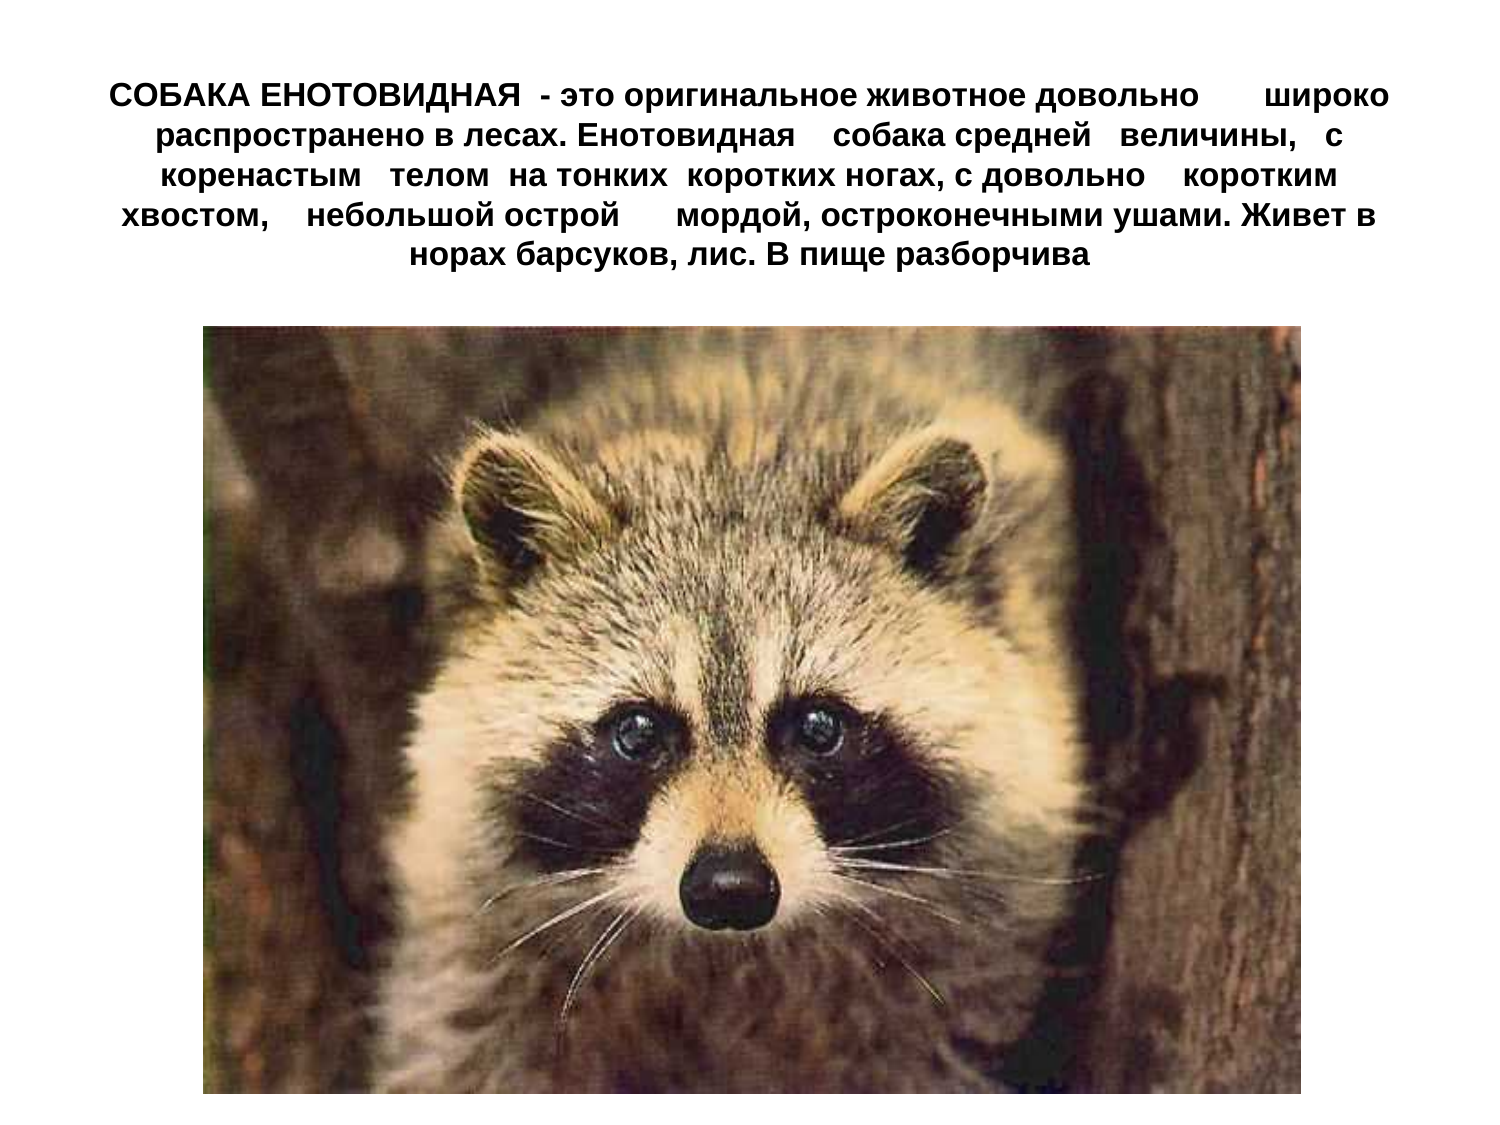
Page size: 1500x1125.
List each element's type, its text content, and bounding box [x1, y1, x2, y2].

picture [203, 326, 1301, 1094]
title СОБАКА ЕНОТОВИДНАЯ - это оригинальное животное довольно широко распространено в лесах. Енотовидная собака средней величины, с коренастым телом на тонких коротких ногах, с довольно коротким хвостом, небольшой острой мордой, остроконечными ушами. Живет в норах барсуков, лис. В пище разборчива [75, 31, 1426, 315]
